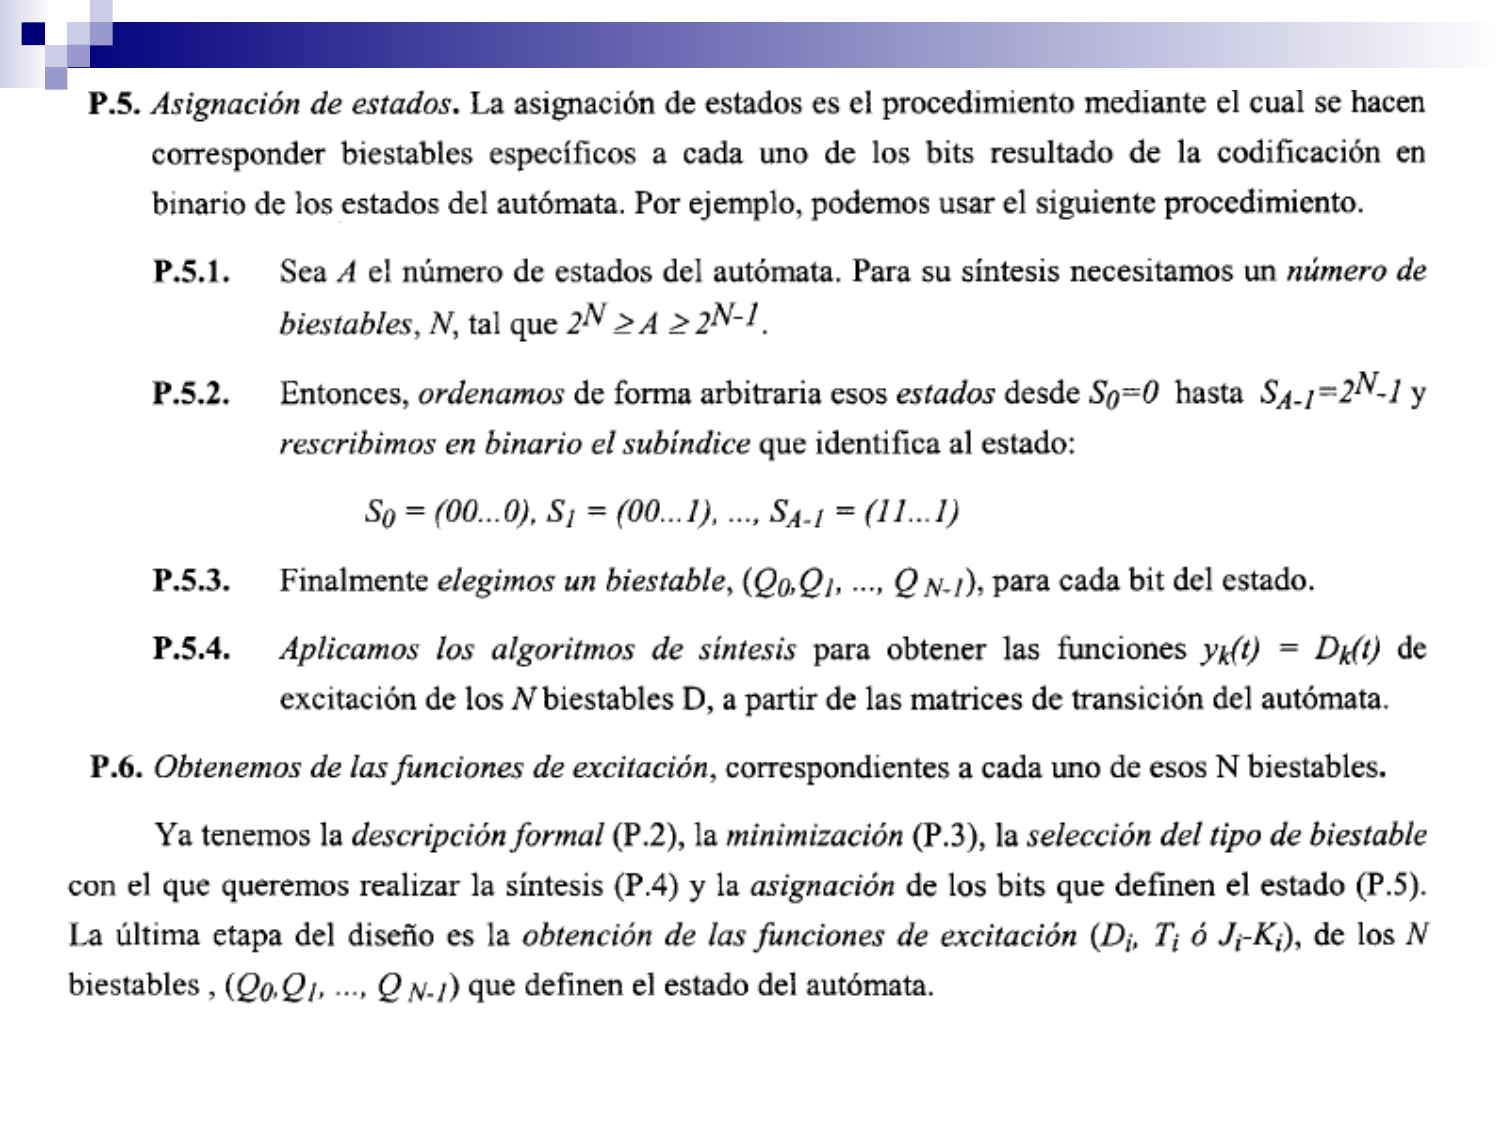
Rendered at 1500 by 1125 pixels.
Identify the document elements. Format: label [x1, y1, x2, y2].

picture [53, 90, 1459, 1022]
